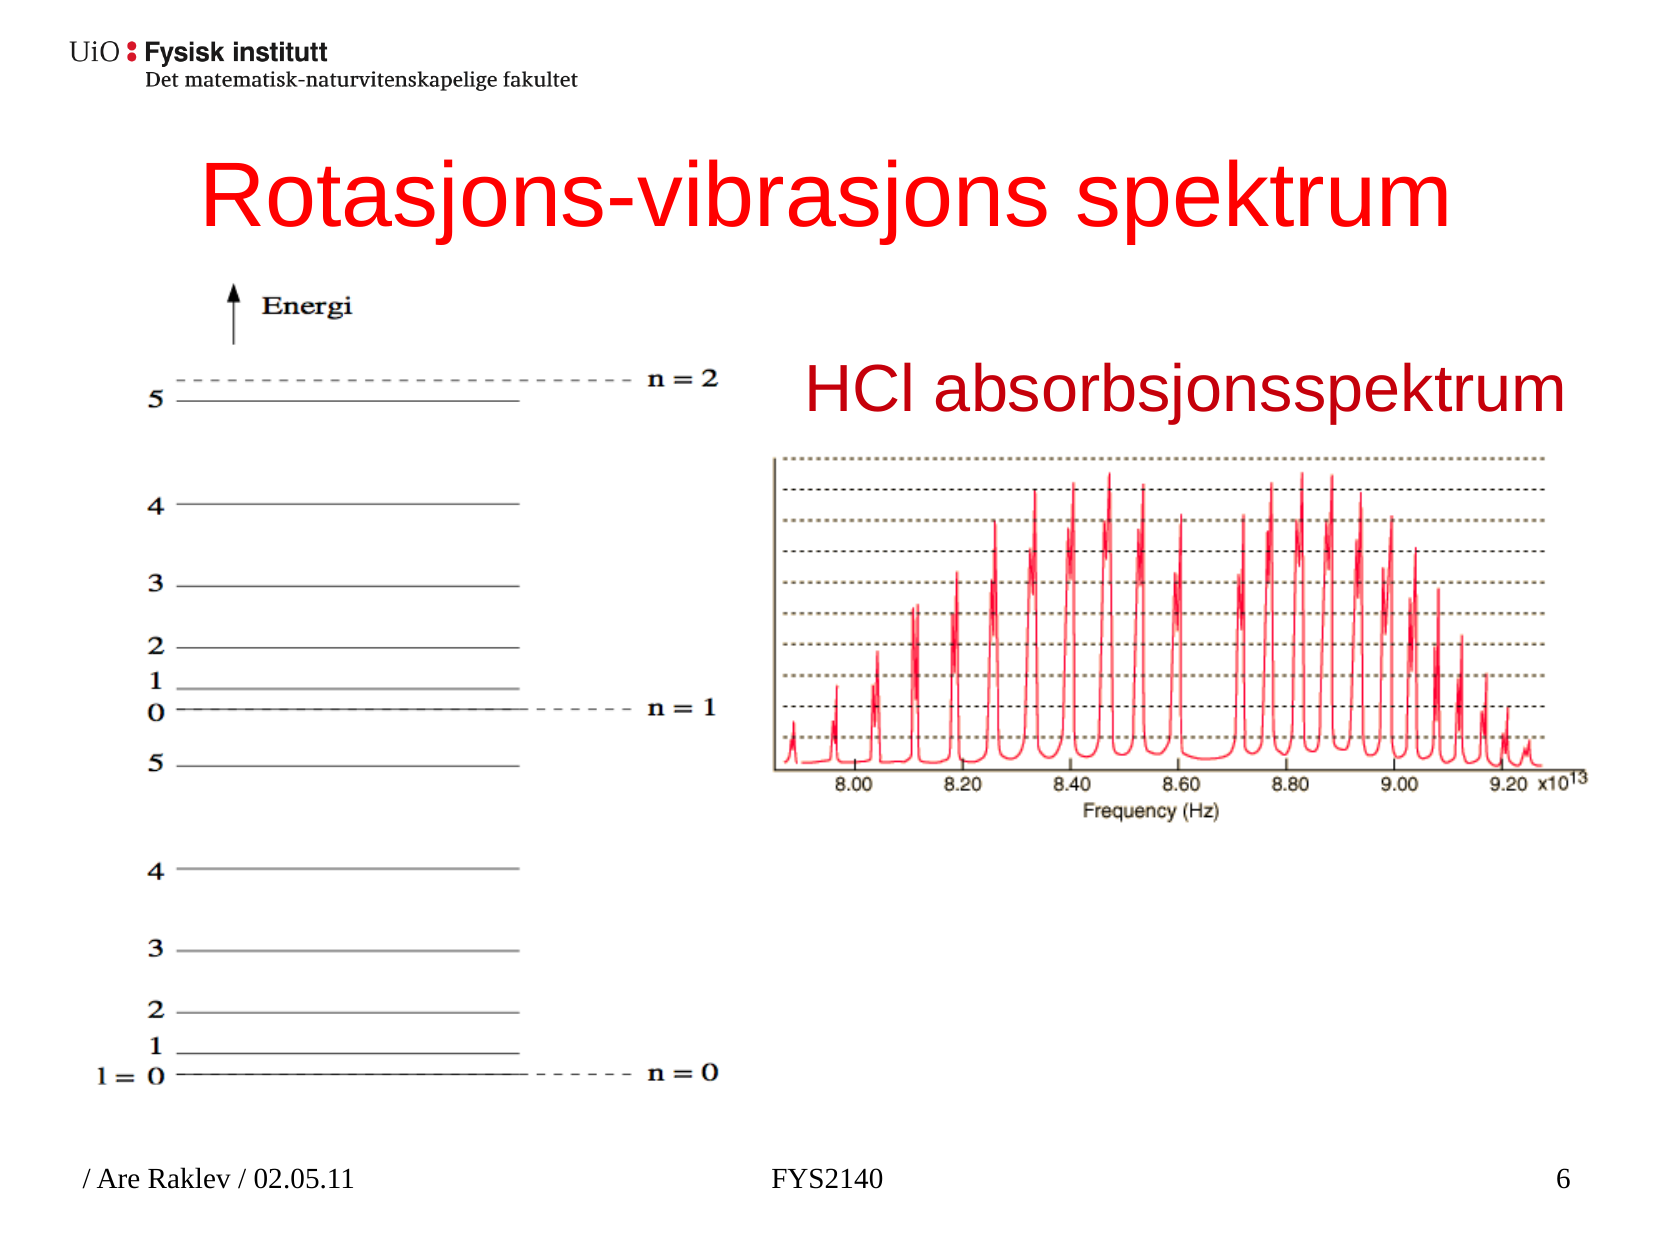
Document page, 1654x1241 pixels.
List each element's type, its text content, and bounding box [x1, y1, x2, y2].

picture [68, 37, 581, 93]
picture [64, 264, 1605, 1131]
title Rotasjons-vibrasjons spektrum [82, 90, 1571, 298]
text_box HCl absorbsjonsspektrum [789, 343, 1619, 433]
